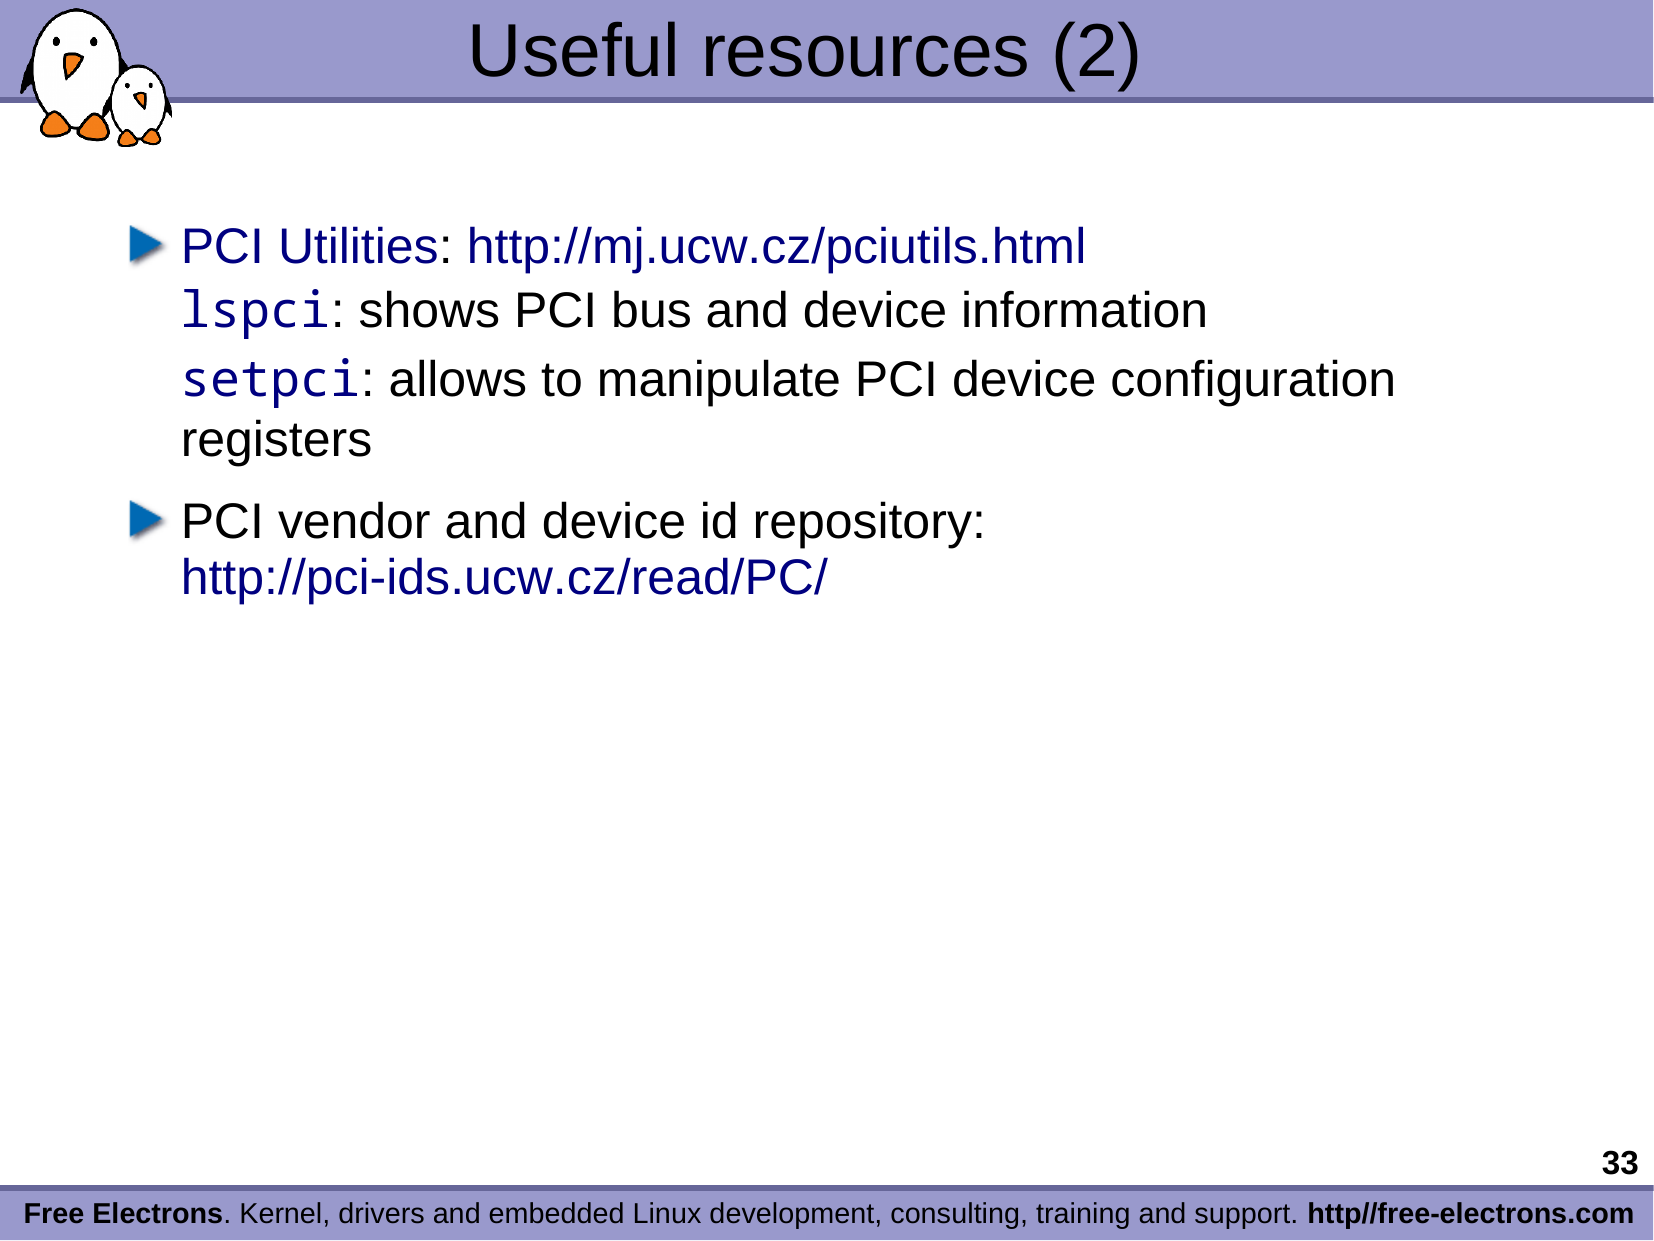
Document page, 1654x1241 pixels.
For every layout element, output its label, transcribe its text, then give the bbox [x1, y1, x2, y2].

list PCI Utilities: http://mj.ucw.cz/pciutils.html lspci: shows PCI bus and device information setpci: allows to manipulate PCI device configuration registers PCI vendor and device id repository: http://pci-ids.ucw.cz/read/PC/ [109, 218, 1578, 1069]
title Useful resources (2) [60, 0, 1551, 101]
picture [20, 8, 172, 147]
